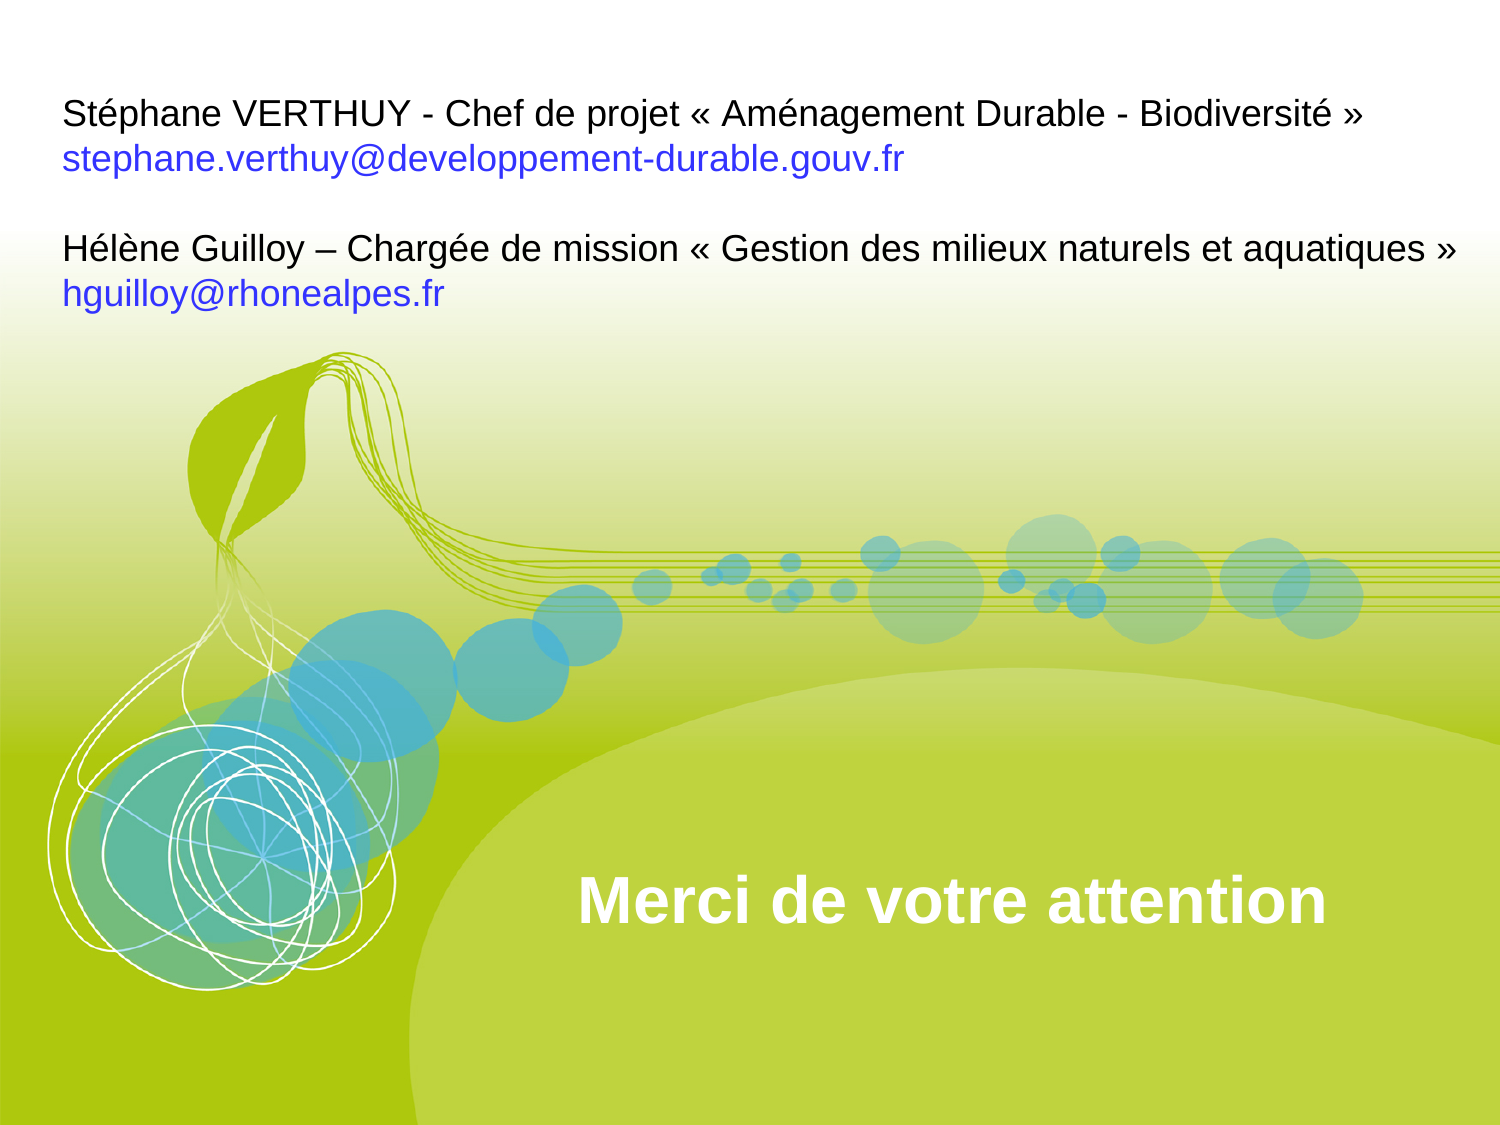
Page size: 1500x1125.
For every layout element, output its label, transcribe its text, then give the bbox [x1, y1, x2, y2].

picture [0, 64, 1500, 1125]
text_box Stéphane VERTHUY - Chef de projet « Aménagement Durable - Biodiversité » stephane.verthuy@developpement-durable.gouv.fr Hélène Guilloy – Chargée de mission « Gestion des milieux naturels et aquatiques » hguilloy@rhonealpes.fr [47, 81, 1477, 323]
text_box Merci de votre attention [407, 668, 1500, 1125]
